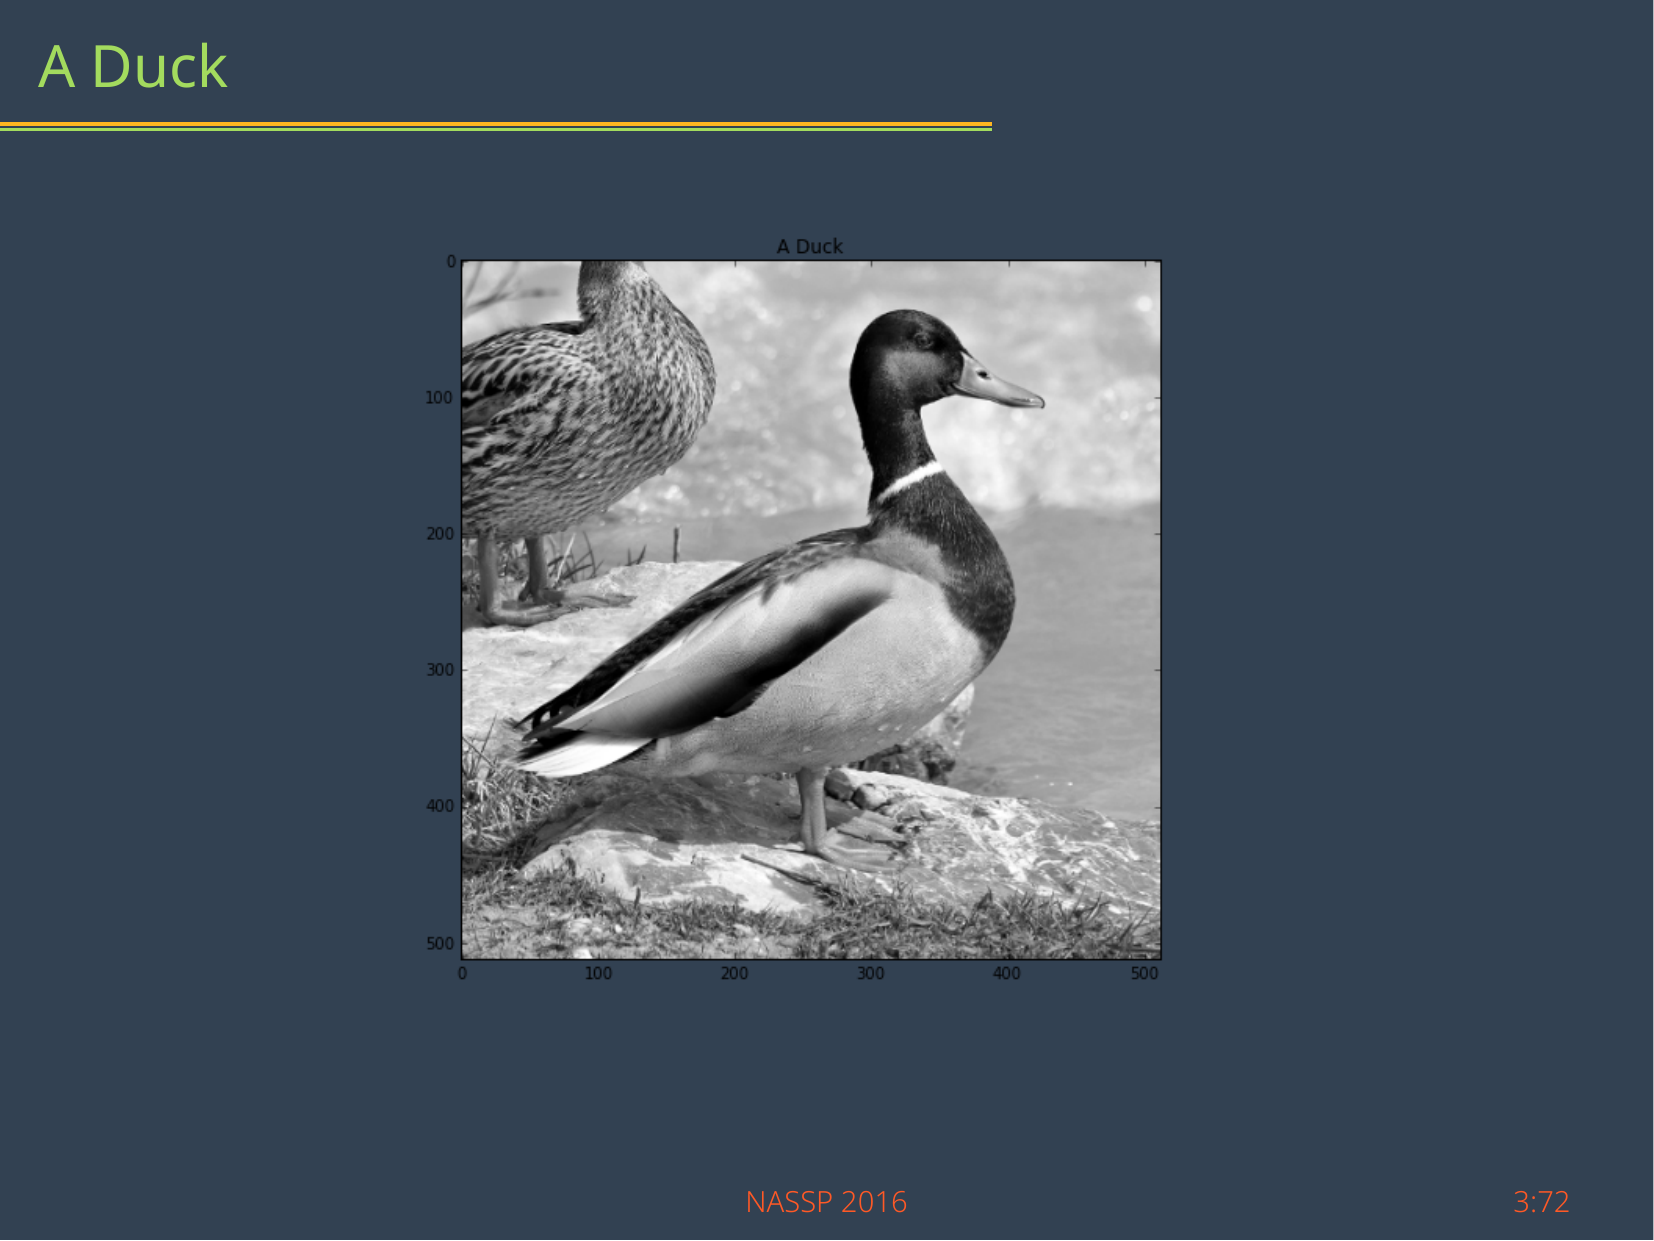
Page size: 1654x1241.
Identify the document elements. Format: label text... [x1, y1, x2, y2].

picture [414, 227, 1170, 992]
text_box A Duck [23, 17, 1182, 103]
